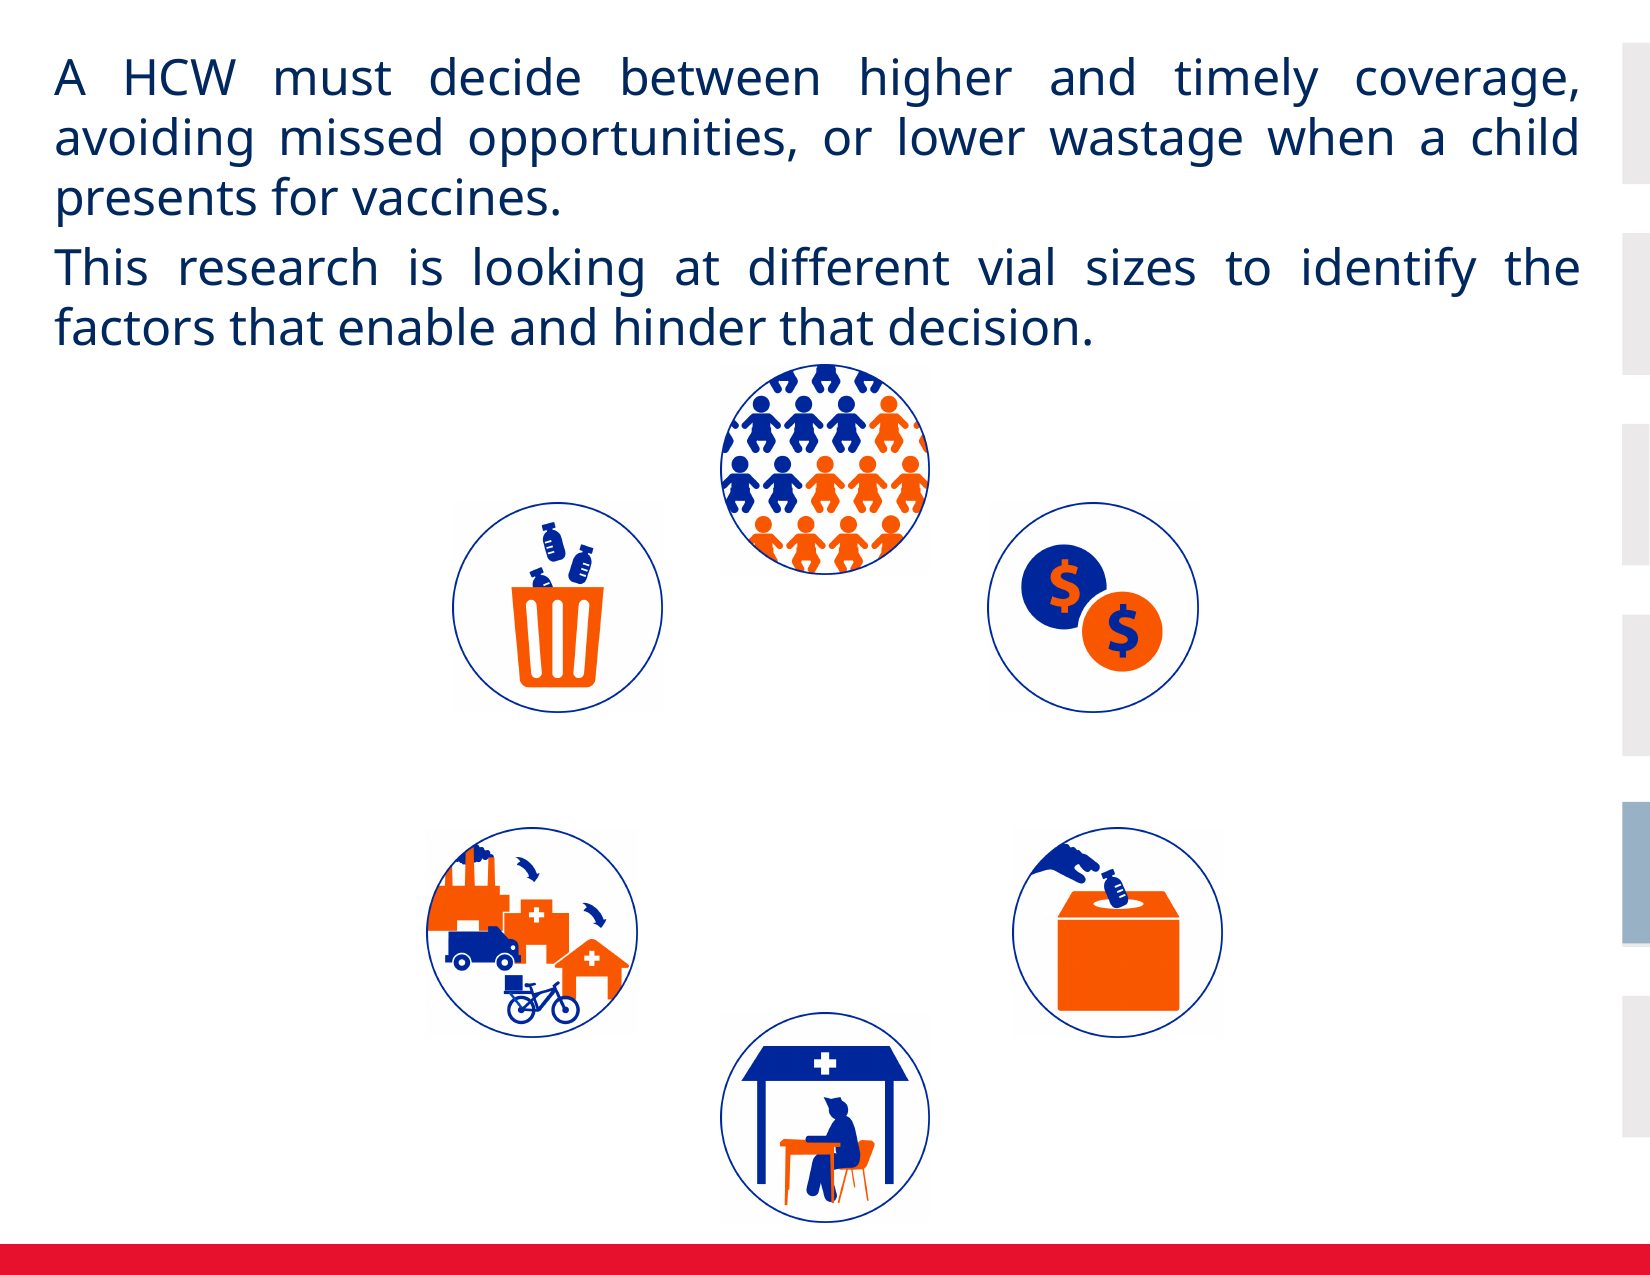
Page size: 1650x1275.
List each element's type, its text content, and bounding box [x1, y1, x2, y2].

picture [720, 364, 930, 575]
list A HCW must decide between higher and timely coverage, avoiding missed opportunities, or lower wastage when a child presents for vaccines. This research is looking at different vial sizes to identify the factors that enable and hinder that decision. [37, 37, 1600, 426]
picture [987, 502, 1199, 713]
picture [426, 827, 638, 1038]
picture [452, 502, 663, 713]
picture [1012, 827, 1223, 1038]
picture [720, 1012, 930, 1223]
